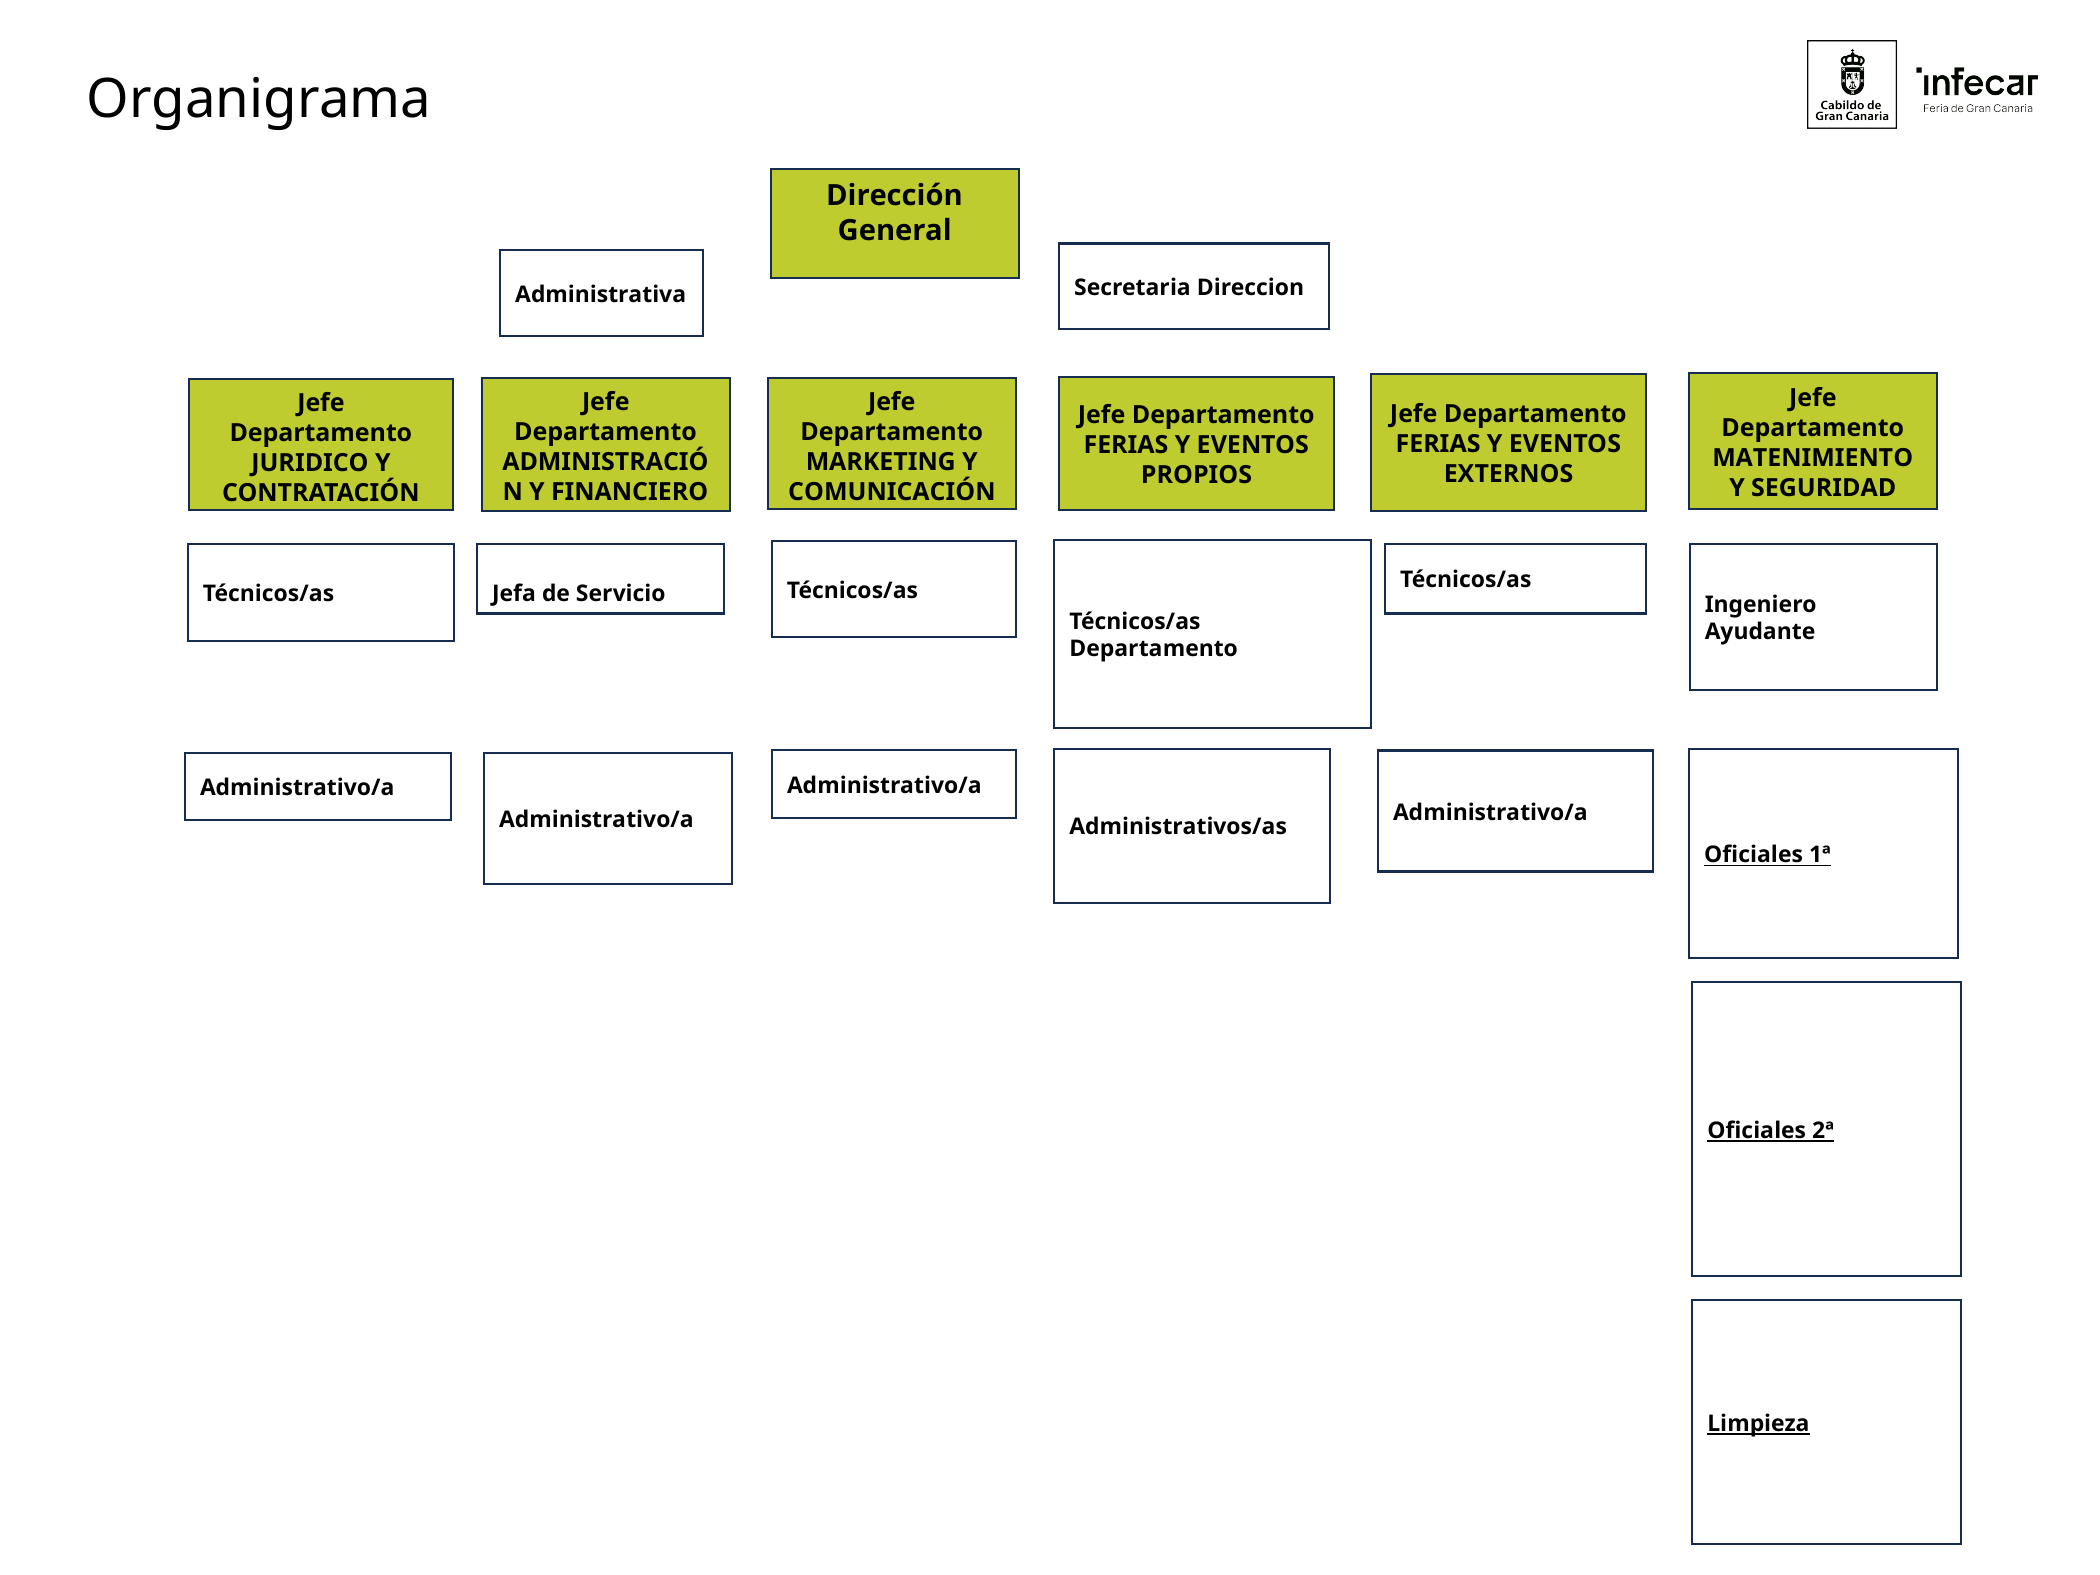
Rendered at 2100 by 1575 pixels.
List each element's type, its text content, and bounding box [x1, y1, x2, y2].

text_box Administrativo/a [185, 753, 451, 820]
text_box Jefe Departamento MARKETING Y COMUNICACIÓN [768, 378, 1016, 509]
text_box Técnicos/as [772, 541, 1016, 637]
text_box Jefe Departamento JURIDICO Y CONTRATACIÓN [189, 379, 453, 510]
text_box Técnicos/as [188, 544, 454, 641]
text_box Dirección General [771, 169, 1019, 278]
text_box Secretaria Direccion [1059, 243, 1329, 329]
text_box Jefe Departamento MATENIMIENTO Y SEGURIDAD [1689, 373, 1937, 509]
text_box Jefe Departamento FERIAS Y EVENTOS PROPIOS [1059, 377, 1334, 510]
text_box Jefa de Servicio [477, 544, 724, 614]
text_box Oficiales 1ª [1689, 749, 1958, 958]
text_box Ingeniero Ayudante [1690, 544, 1937, 690]
text_box Administrativo/a [484, 753, 732, 884]
text_box Administrativa [500, 250, 703, 336]
text_box Jefe Departamento FERIAS Y EVENTOS EXTERNOS [1371, 374, 1646, 511]
text_box Administrativos/as [1054, 749, 1330, 903]
text_box Organigrama [86, 62, 634, 129]
text_box Jefe Departamento ADMINISTRACIÓN Y FINANCIERO [482, 378, 730, 511]
text_box Limpieza [1692, 1300, 1961, 1544]
text_box Técnicos/as [1385, 544, 1646, 614]
text_box Administrativo/a [772, 750, 1016, 818]
text_box Administrativo/a [1378, 750, 1653, 871]
text_box Técnicos/as Departamento [1054, 540, 1371, 728]
text_box Oficiales 2ª [1692, 982, 1961, 1276]
picture [1807, 40, 2038, 129]
